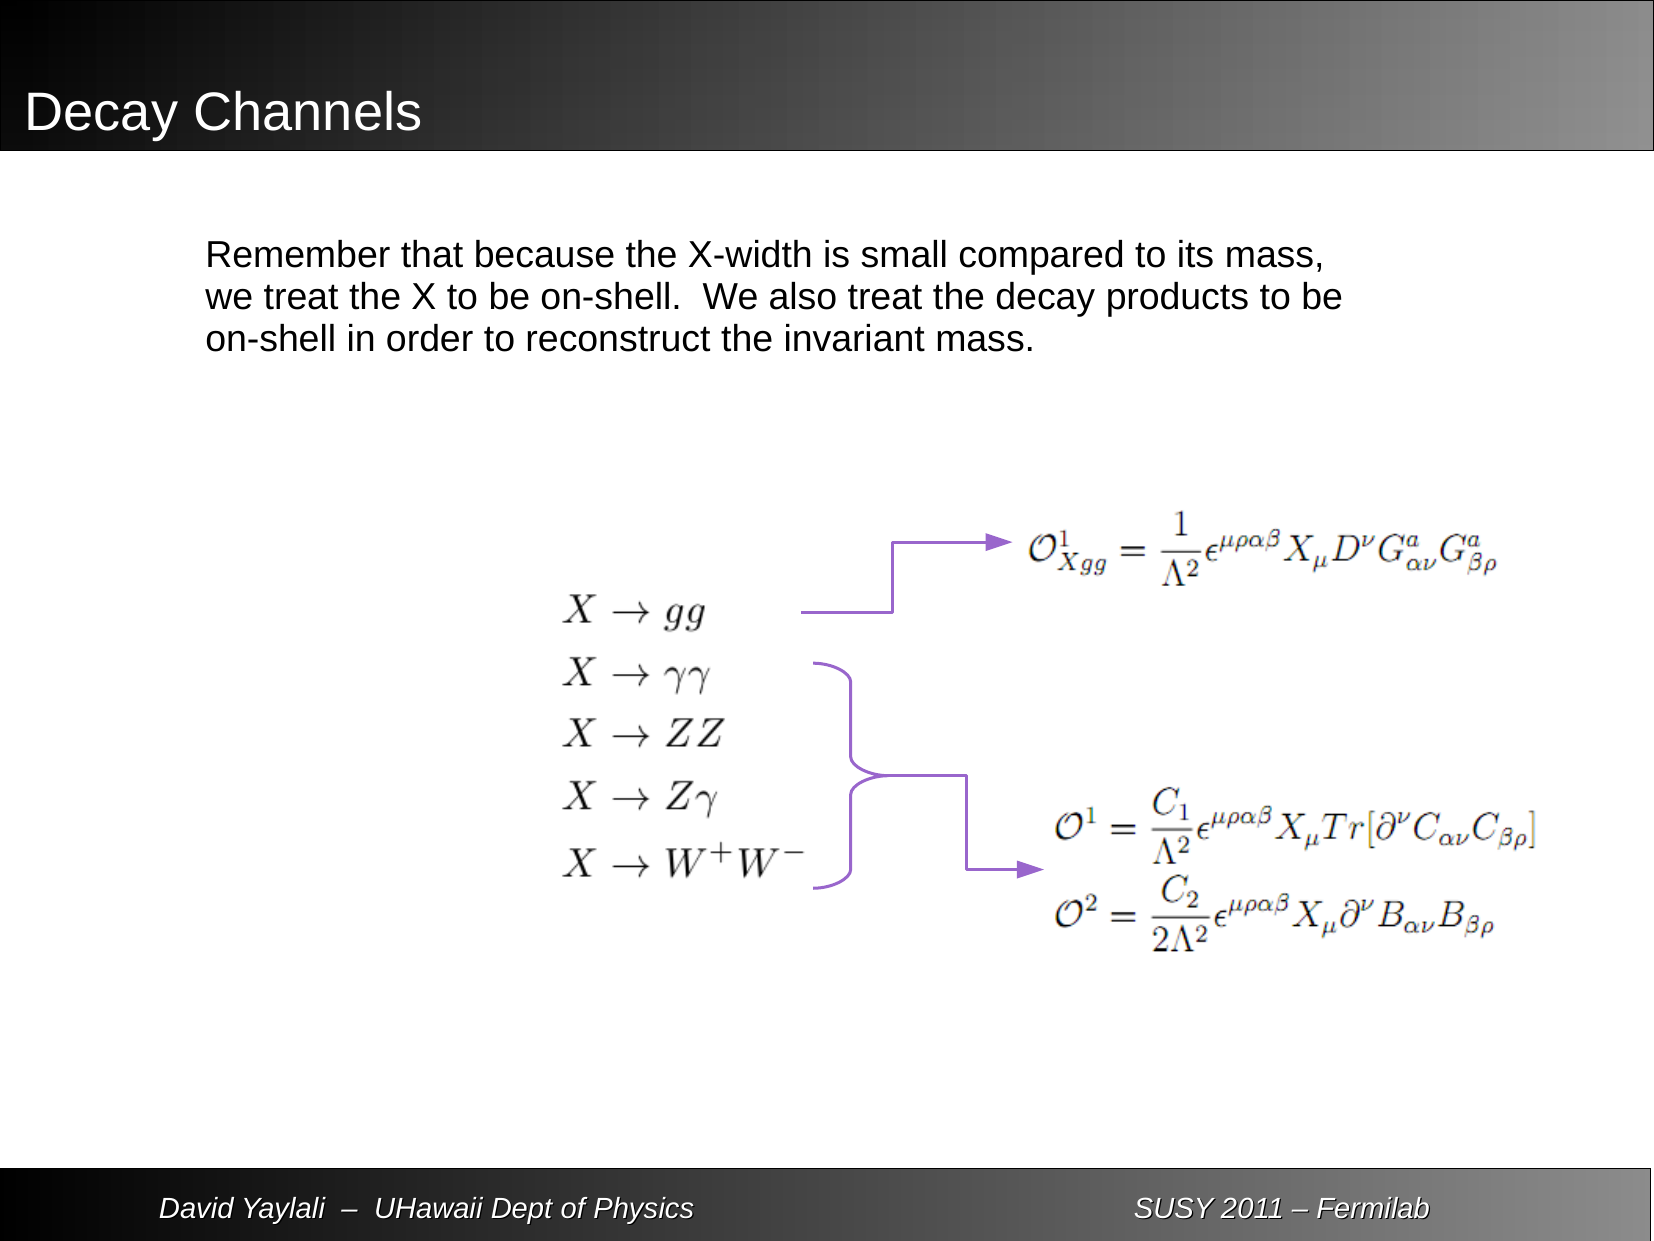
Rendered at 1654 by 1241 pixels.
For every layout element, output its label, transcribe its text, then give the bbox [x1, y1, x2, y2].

picture [1043, 764, 1562, 976]
text_box Decay Channels [9, 74, 438, 150]
picture [1012, 487, 1524, 597]
picture [525, 568, 836, 938]
text_box Remember that because the X-width is small compared to its mass, we treat the X to be on-shell. We also treat the decay products to be on-shell in order to reconstruct the invariant mass. [189, 225, 1390, 369]
